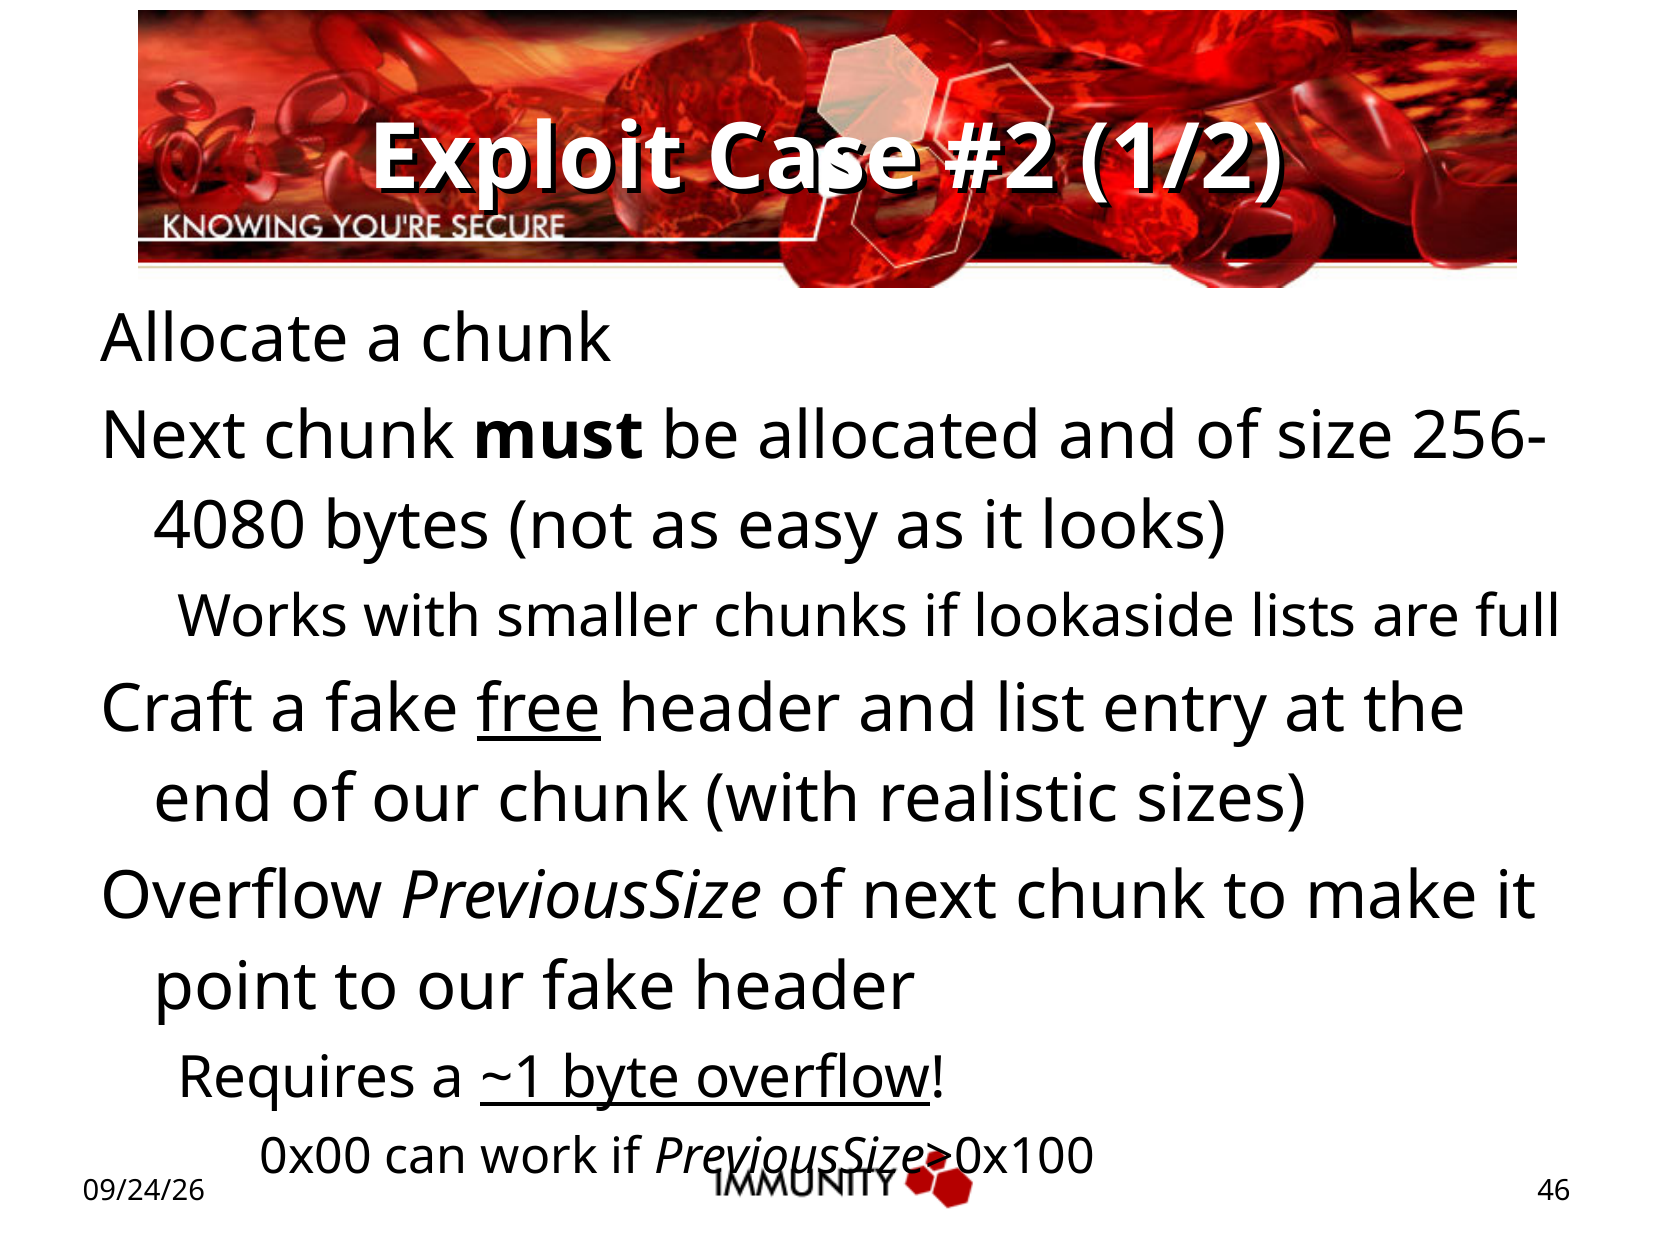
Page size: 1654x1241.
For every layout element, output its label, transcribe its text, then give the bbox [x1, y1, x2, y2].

picture [138, 250, 1517, 288]
title Exploit Case #2 (1/2) [82, 56, 1571, 250]
list Allocate a chunk Next chunk must be allocated and of size 256-4080 bytes (not as easy as it looks) Works with smaller chunks if lookaside lists are full Craft a fake free header and list entry at the end of our chunk (with realistic sizes) Overflow PreviousSize of next chunk to make it point to our fake header Requires a ~1 byte overflow! 0x00 can work if PreviousSize>0x100 [82, 290, 1571, 1094]
picture [694, 1130, 984, 1235]
picture [138, 10, 1517, 56]
